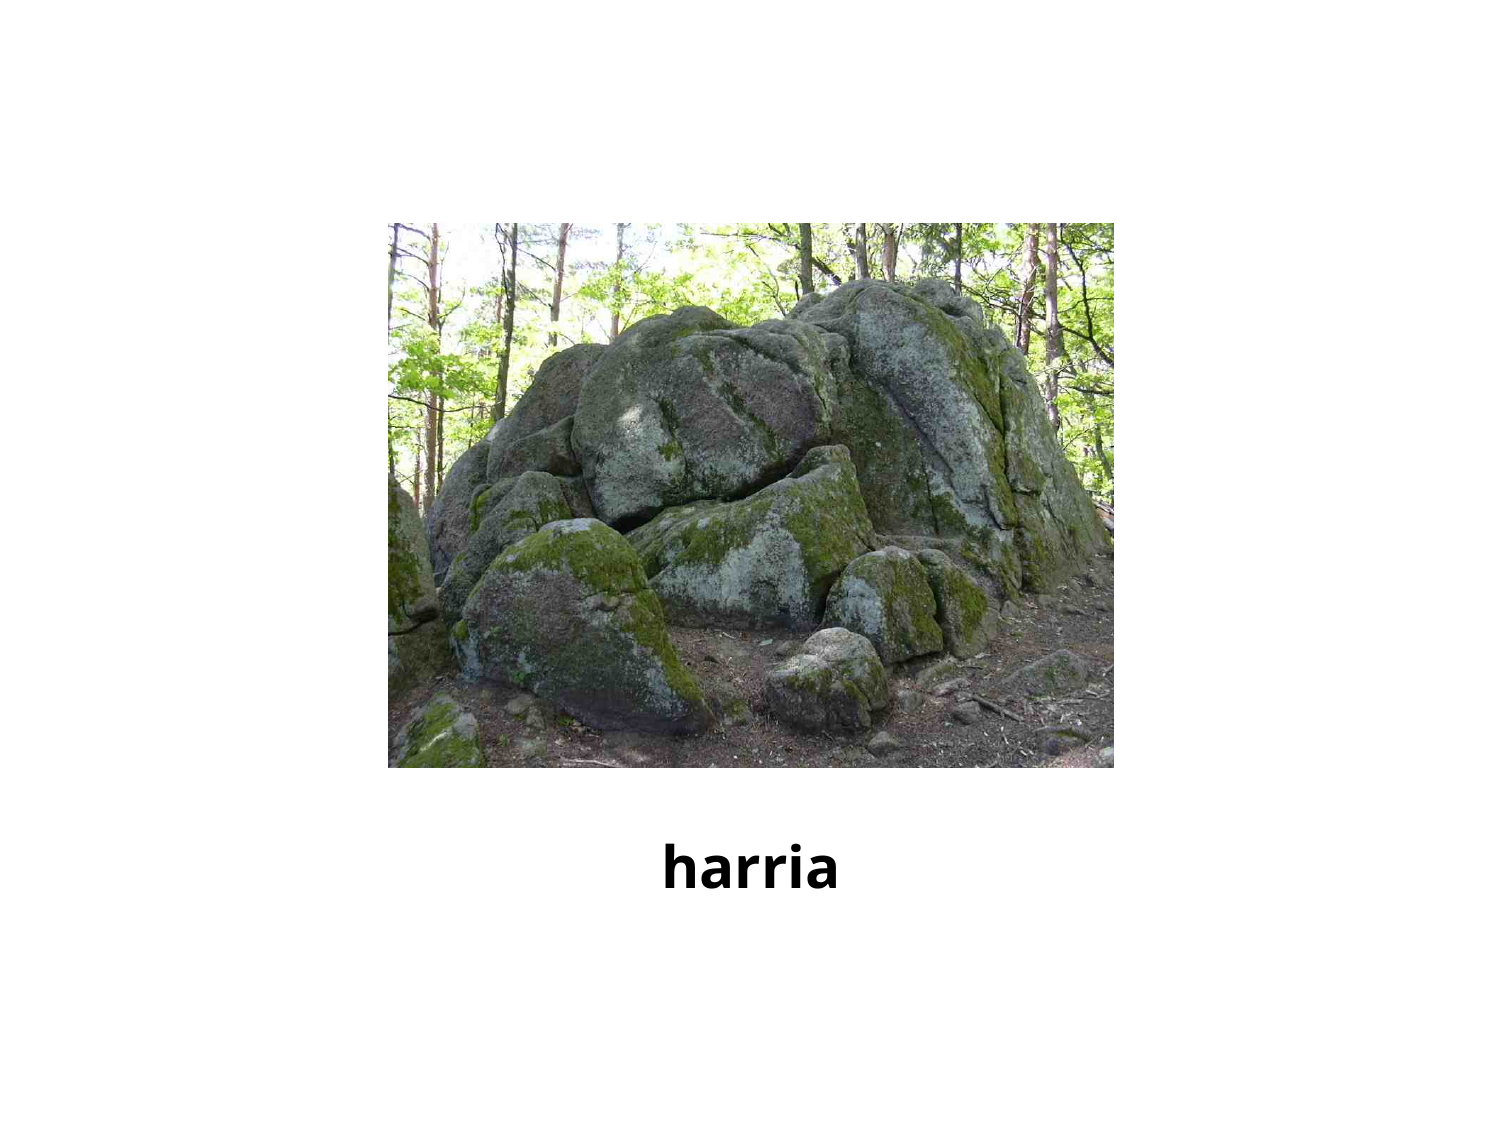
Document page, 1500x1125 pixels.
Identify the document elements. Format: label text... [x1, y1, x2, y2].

text_box harria [388, 822, 1114, 908]
picture [388, 223, 1114, 768]
